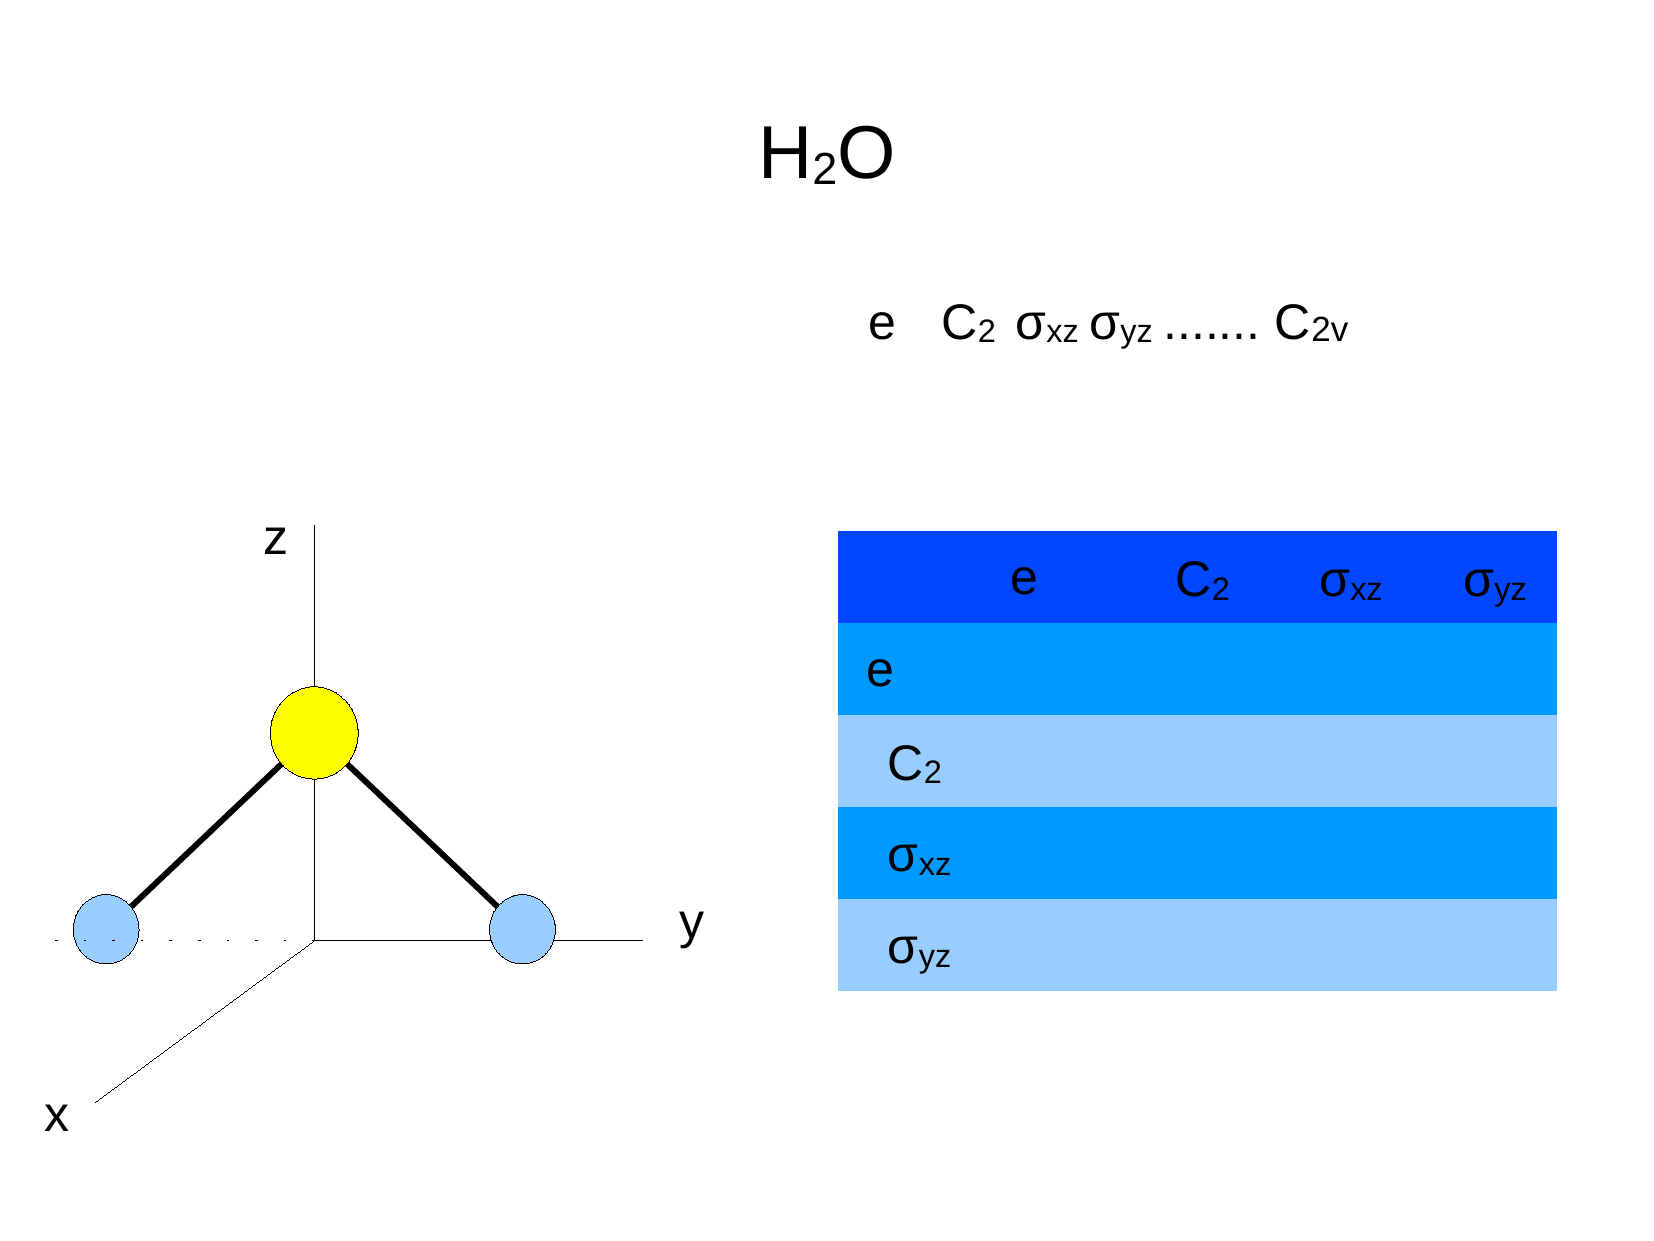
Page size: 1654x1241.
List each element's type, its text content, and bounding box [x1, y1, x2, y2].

table_cell [1126, 623, 1270, 715]
title H2O [82, 49, 1571, 257]
text_box z [248, 501, 293, 573]
table_cell [1270, 899, 1413, 991]
table_cell [1413, 623, 1557, 715]
table_cell [982, 899, 1126, 991]
text_box [489, 894, 556, 964]
text_box [270, 686, 359, 780]
table_cell [982, 623, 1126, 715]
list e C2 σxz σyz ....... C2v [797, 290, 1571, 1109]
text_box x [29, 1079, 74, 1150]
table_header e [982, 531, 1126, 623]
table_cell [1126, 899, 1270, 991]
table_cell σxz [838, 807, 982, 899]
table_cell C2 [838, 715, 982, 807]
table_cell [1413, 715, 1557, 807]
table_cell [1413, 899, 1557, 991]
table_header C2 [1126, 531, 1270, 623]
table_cell [1270, 807, 1413, 899]
table_cell [1126, 807, 1270, 899]
table_cell [1126, 715, 1270, 807]
table_cell [1413, 807, 1557, 899]
table_cell [982, 807, 1126, 899]
table_header σyz [1413, 531, 1557, 623]
table_cell [1270, 715, 1413, 807]
text_box y [664, 885, 709, 957]
table_header σxz [1270, 531, 1413, 623]
table_header [838, 531, 982, 623]
table_cell e [838, 623, 982, 715]
table_cell σyz [838, 899, 982, 991]
text_box [73, 894, 140, 964]
table_cell [982, 715, 1126, 807]
table_cell [1270, 623, 1413, 715]
